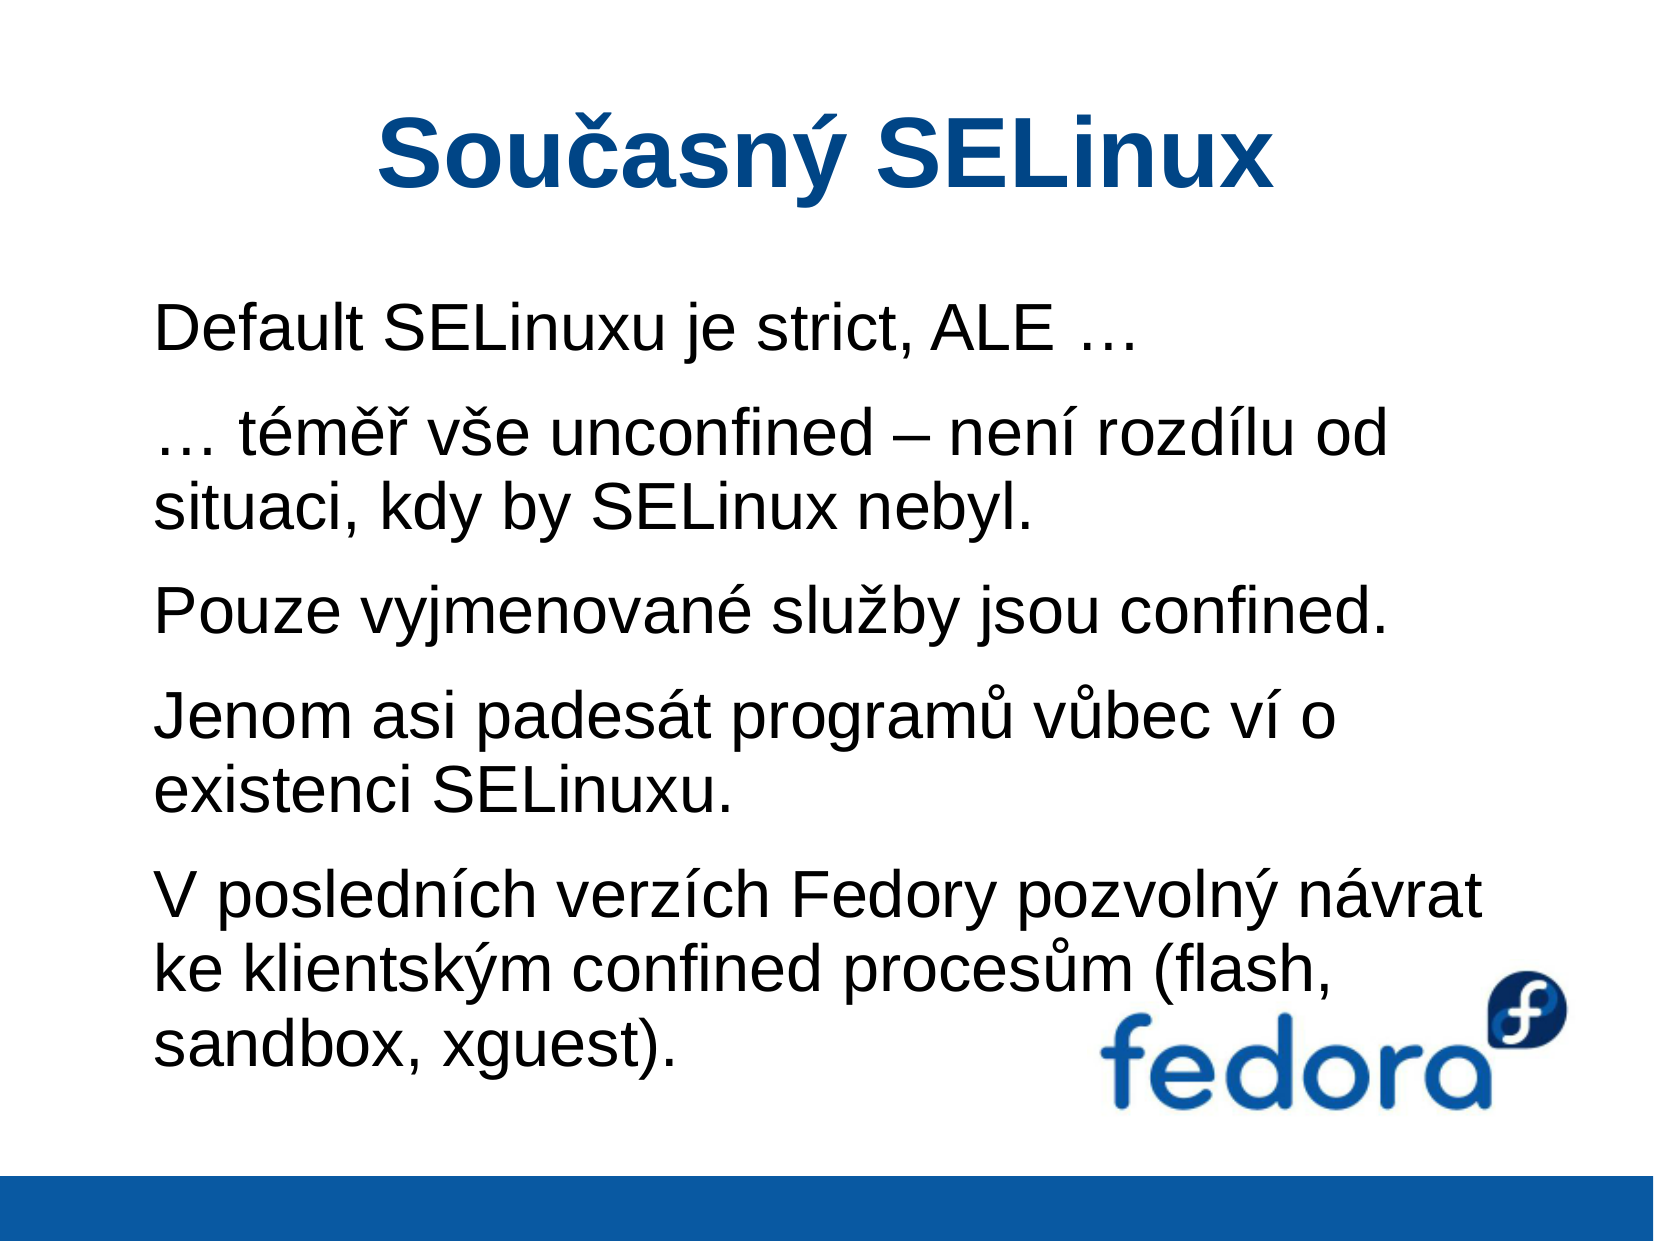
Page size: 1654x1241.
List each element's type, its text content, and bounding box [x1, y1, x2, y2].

picture [1087, 959, 1576, 1125]
title Současný SELinux [82, 56, 1571, 250]
list Default SELinuxu je strict, ALE … … téměř vše unconfined – není rozdílu od situaci, kdy by SELinux nebyl. Pouze vyjmenované služby jsou confined. Jenom asi padesát programů vůbec ví o existenci SELinuxu. V posledních verzích Fedory pozvolný návrat ke klientským confined procesům (flash, sandbox, xguest). [82, 290, 1571, 1095]
picture [0, 1176, 1654, 1241]
